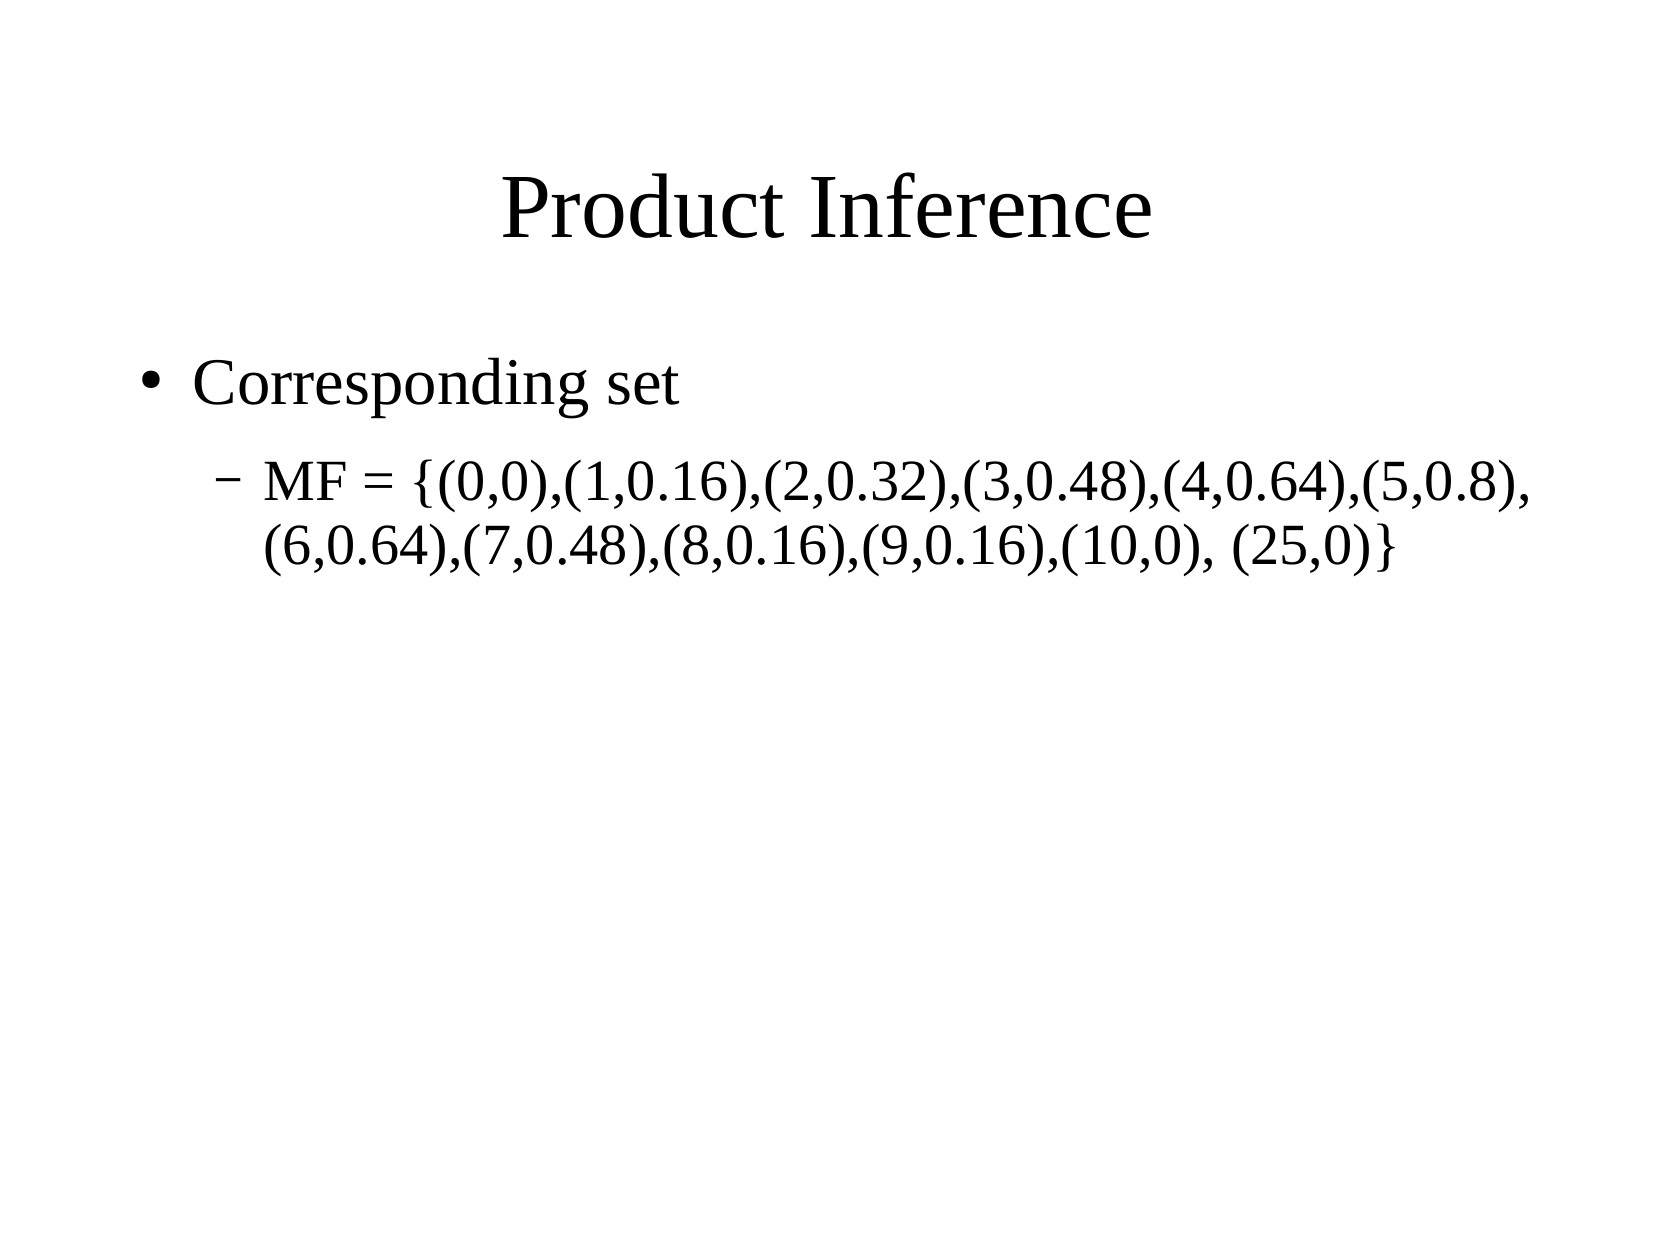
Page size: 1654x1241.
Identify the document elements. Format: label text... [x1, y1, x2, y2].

list Corresponding set MF = {(0,0),(1,0.16),(2,0.32),(3,0.48),(4,0.64),(5,0.8),(6,0.64),(7,0.48),(8,0.16),(9,0.16),(10,0), (25,0)} [121, 344, 1534, 1127]
title Product Inference [121, 102, 1534, 311]
